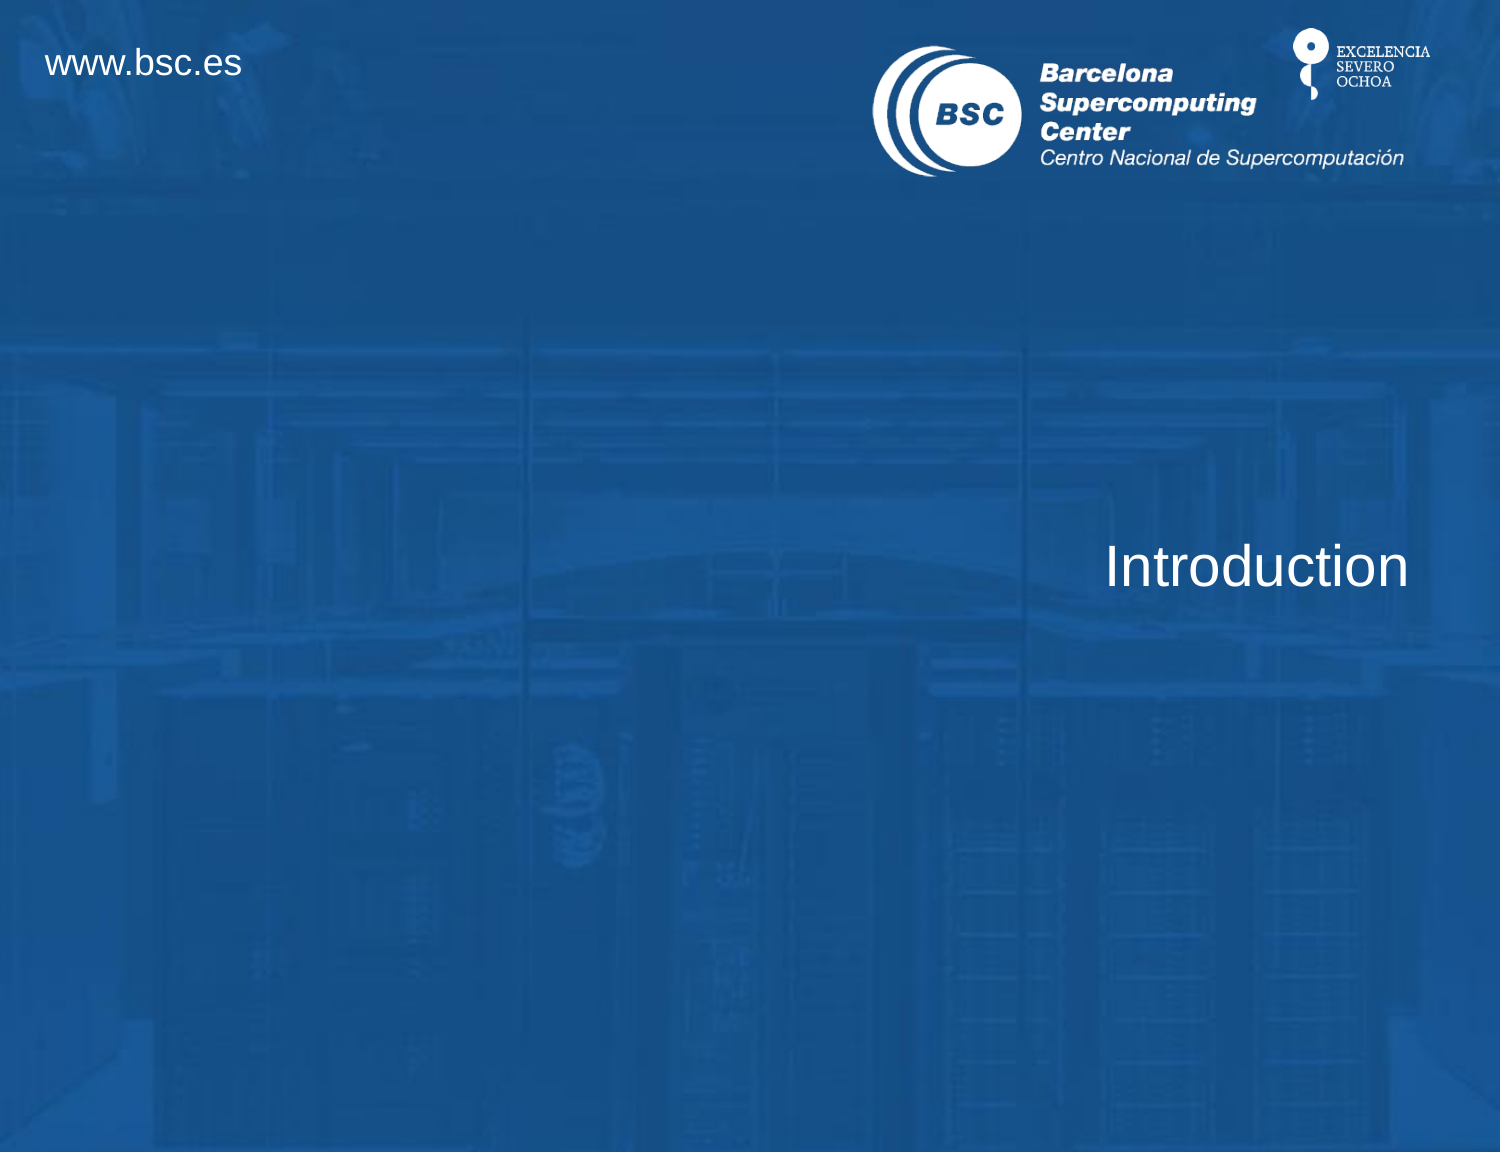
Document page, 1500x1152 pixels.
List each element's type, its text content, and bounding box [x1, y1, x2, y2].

picture [0, 0, 1500, 1152]
title Introduction [75, 521, 1425, 631]
